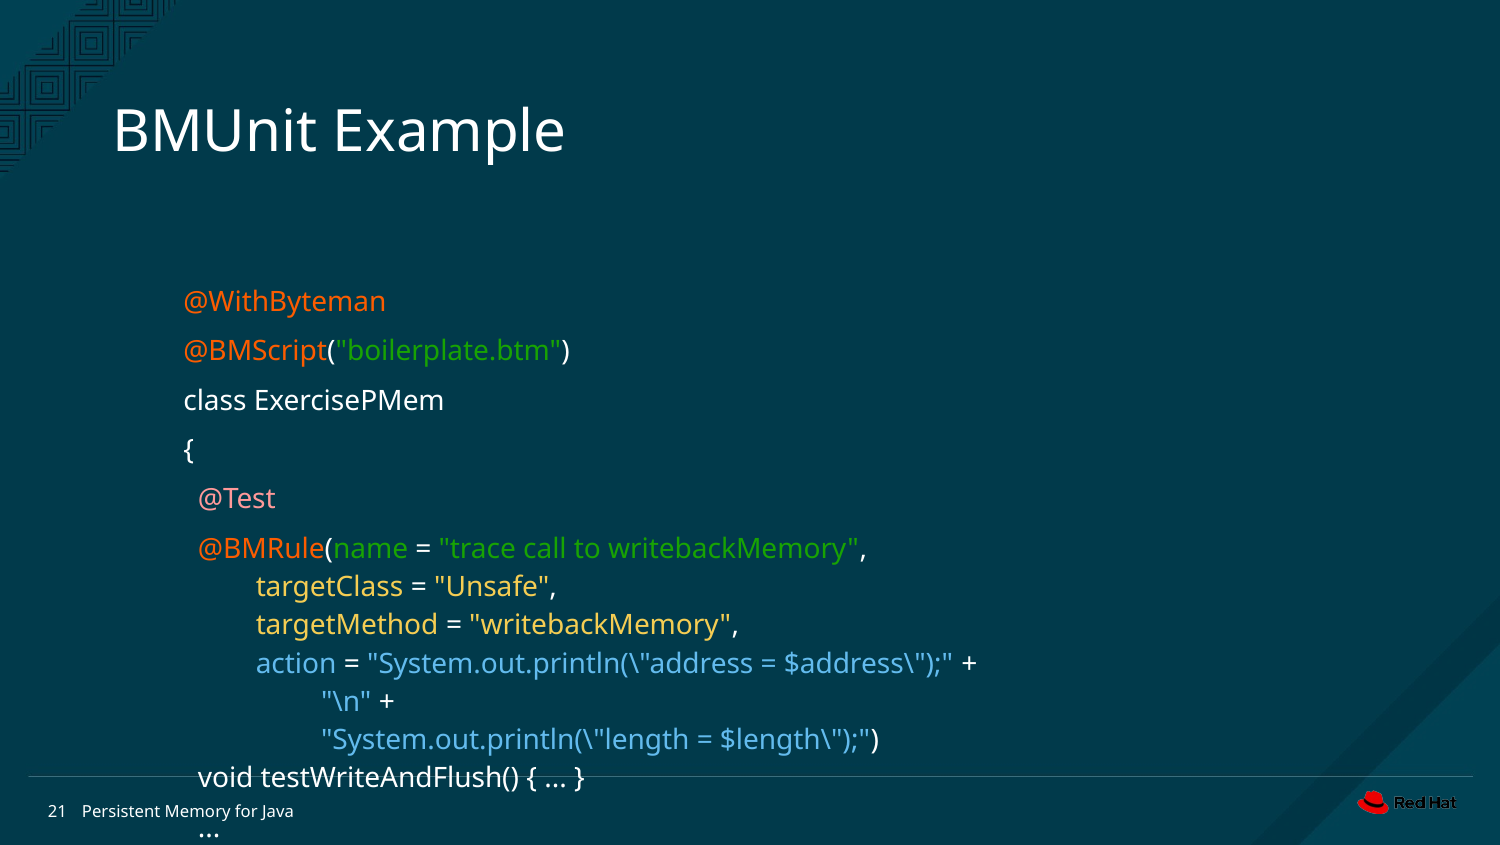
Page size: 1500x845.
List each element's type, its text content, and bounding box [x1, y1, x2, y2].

picture [99, 38, 103, 49]
picture [1451, 797, 1455, 808]
picture [1430, 797, 1449, 808]
title BMUnit Example [112, 0, 1388, 169]
picture [1406, 800, 1413, 808]
list @WithByteman @BMScript("boilerplate.btm") class ExercisePMem { @Test @BMRule(name = "trace call to writebackMemory", targetClass = "Unsafe", targetMethod = "writebackMemory", action = "System.out.println(\"address = $address\");" + "\n" + "System.out.println(\"length = $length\");") void testWriteAndFlush() { ... } ... [112, 281, 1388, 772]
picture [1395, 797, 1404, 808]
picture [1416, 797, 1425, 808]
picture [1358, 791, 1388, 813]
